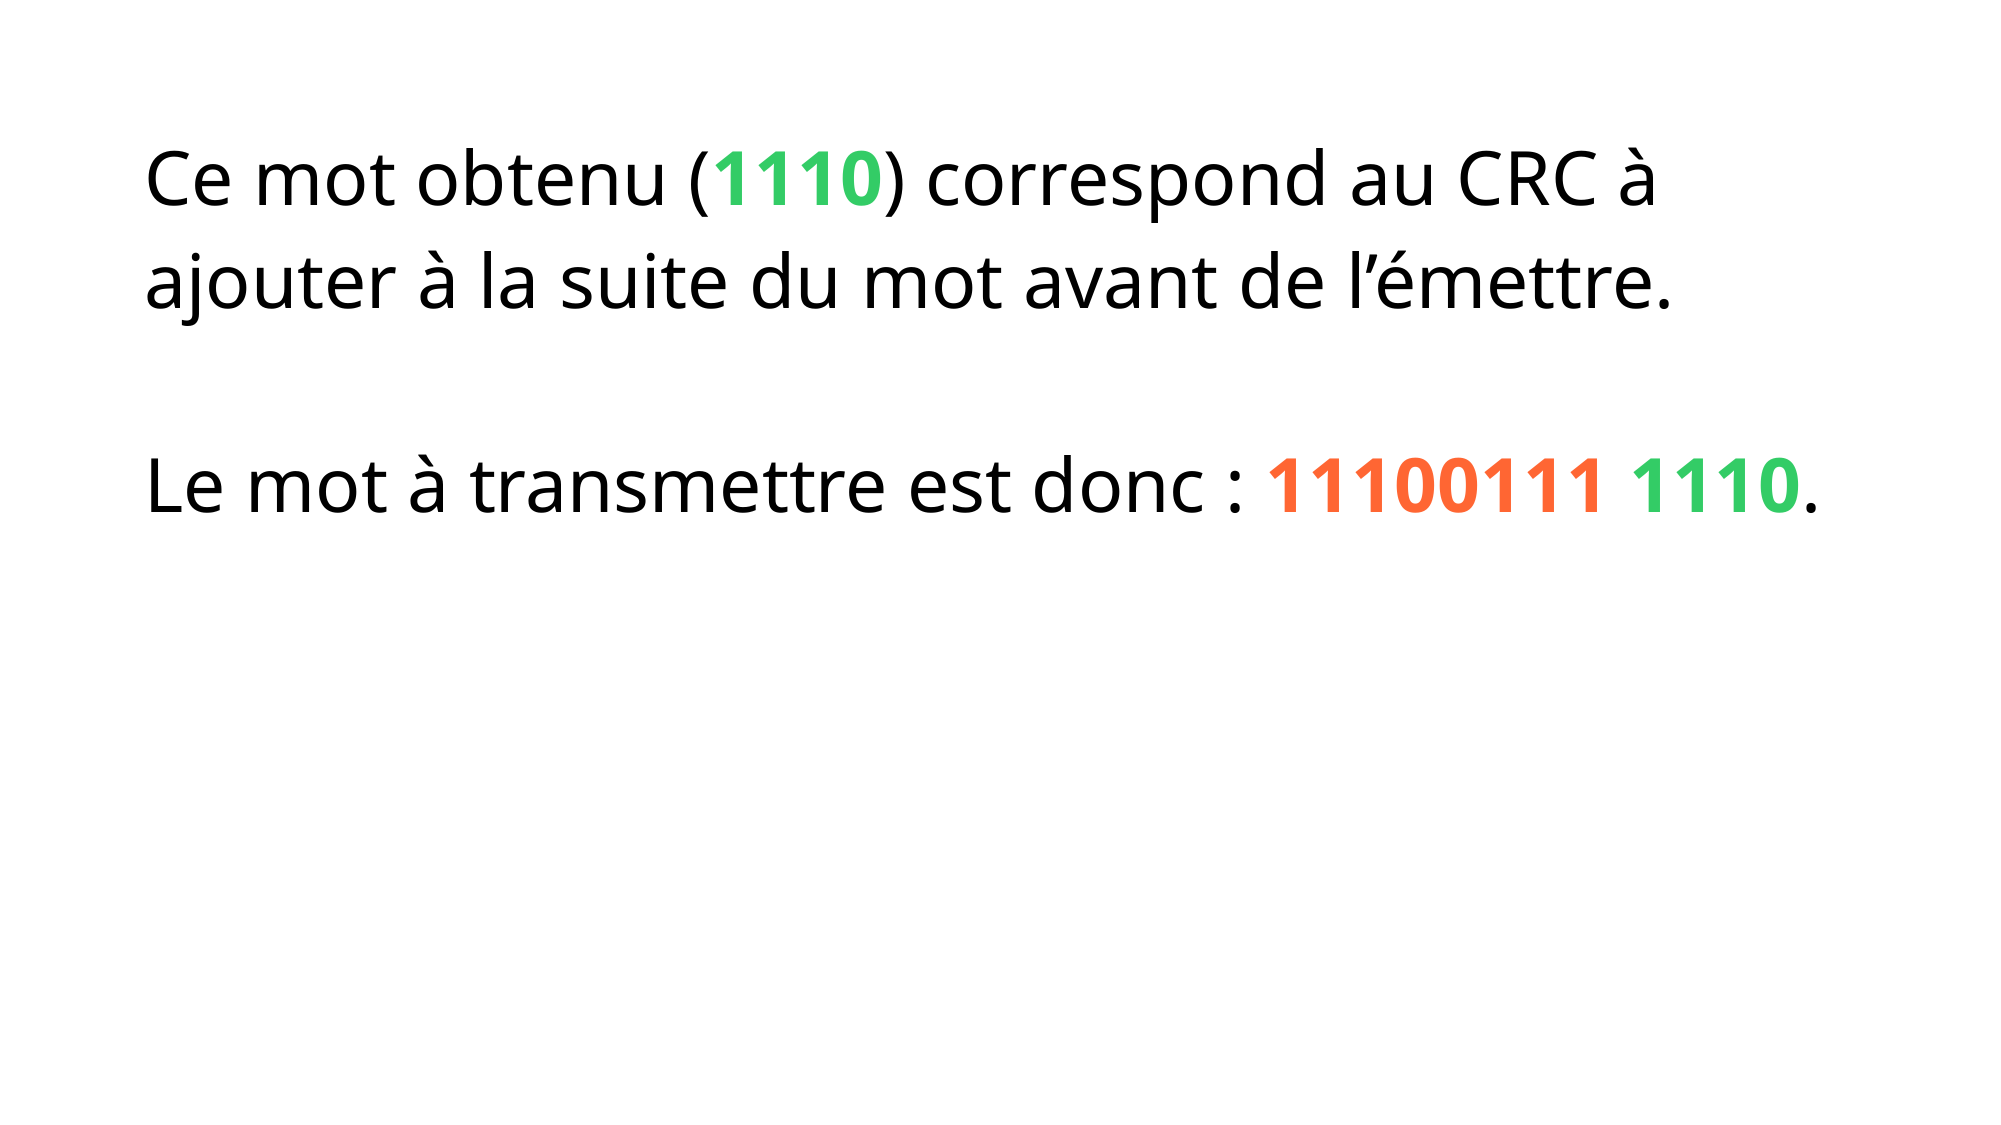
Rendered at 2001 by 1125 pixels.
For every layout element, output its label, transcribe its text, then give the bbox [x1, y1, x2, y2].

text_box Ce mot obtenu (1110) correspond au CRC à ajouter à la suite du mot avant de l’émettre. Le mot à transmettre est donc : 11100111 1110. [129, 118, 1878, 501]
